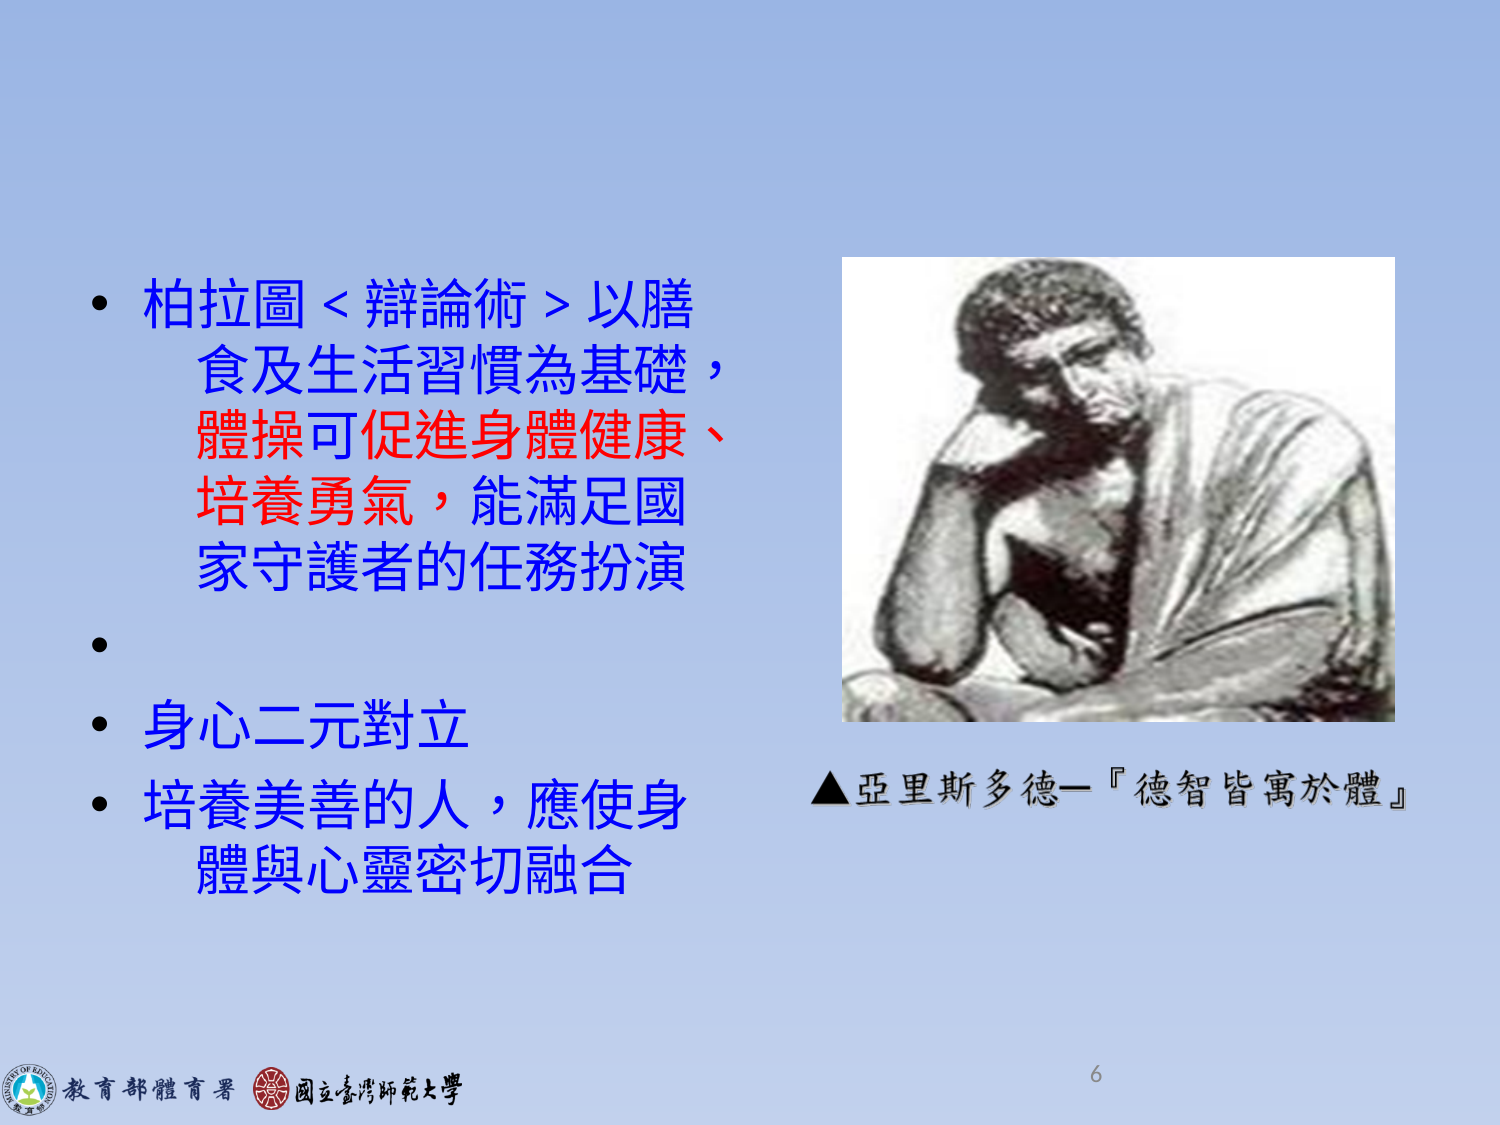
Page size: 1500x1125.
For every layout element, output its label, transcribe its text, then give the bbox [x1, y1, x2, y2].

list 柏拉圖<辯論術>以膳食及生活習慣為基礎，體操可促進身體健康、培養勇氣，能滿足國家守護者的任務扮演 身心二元對立 培養美善的人，應使身體與心靈密切融合 [75, 262, 738, 1005]
text_box [1074, 1042, 1426, 1103]
picture [783, 746, 1451, 838]
picture [842, 257, 1395, 722]
